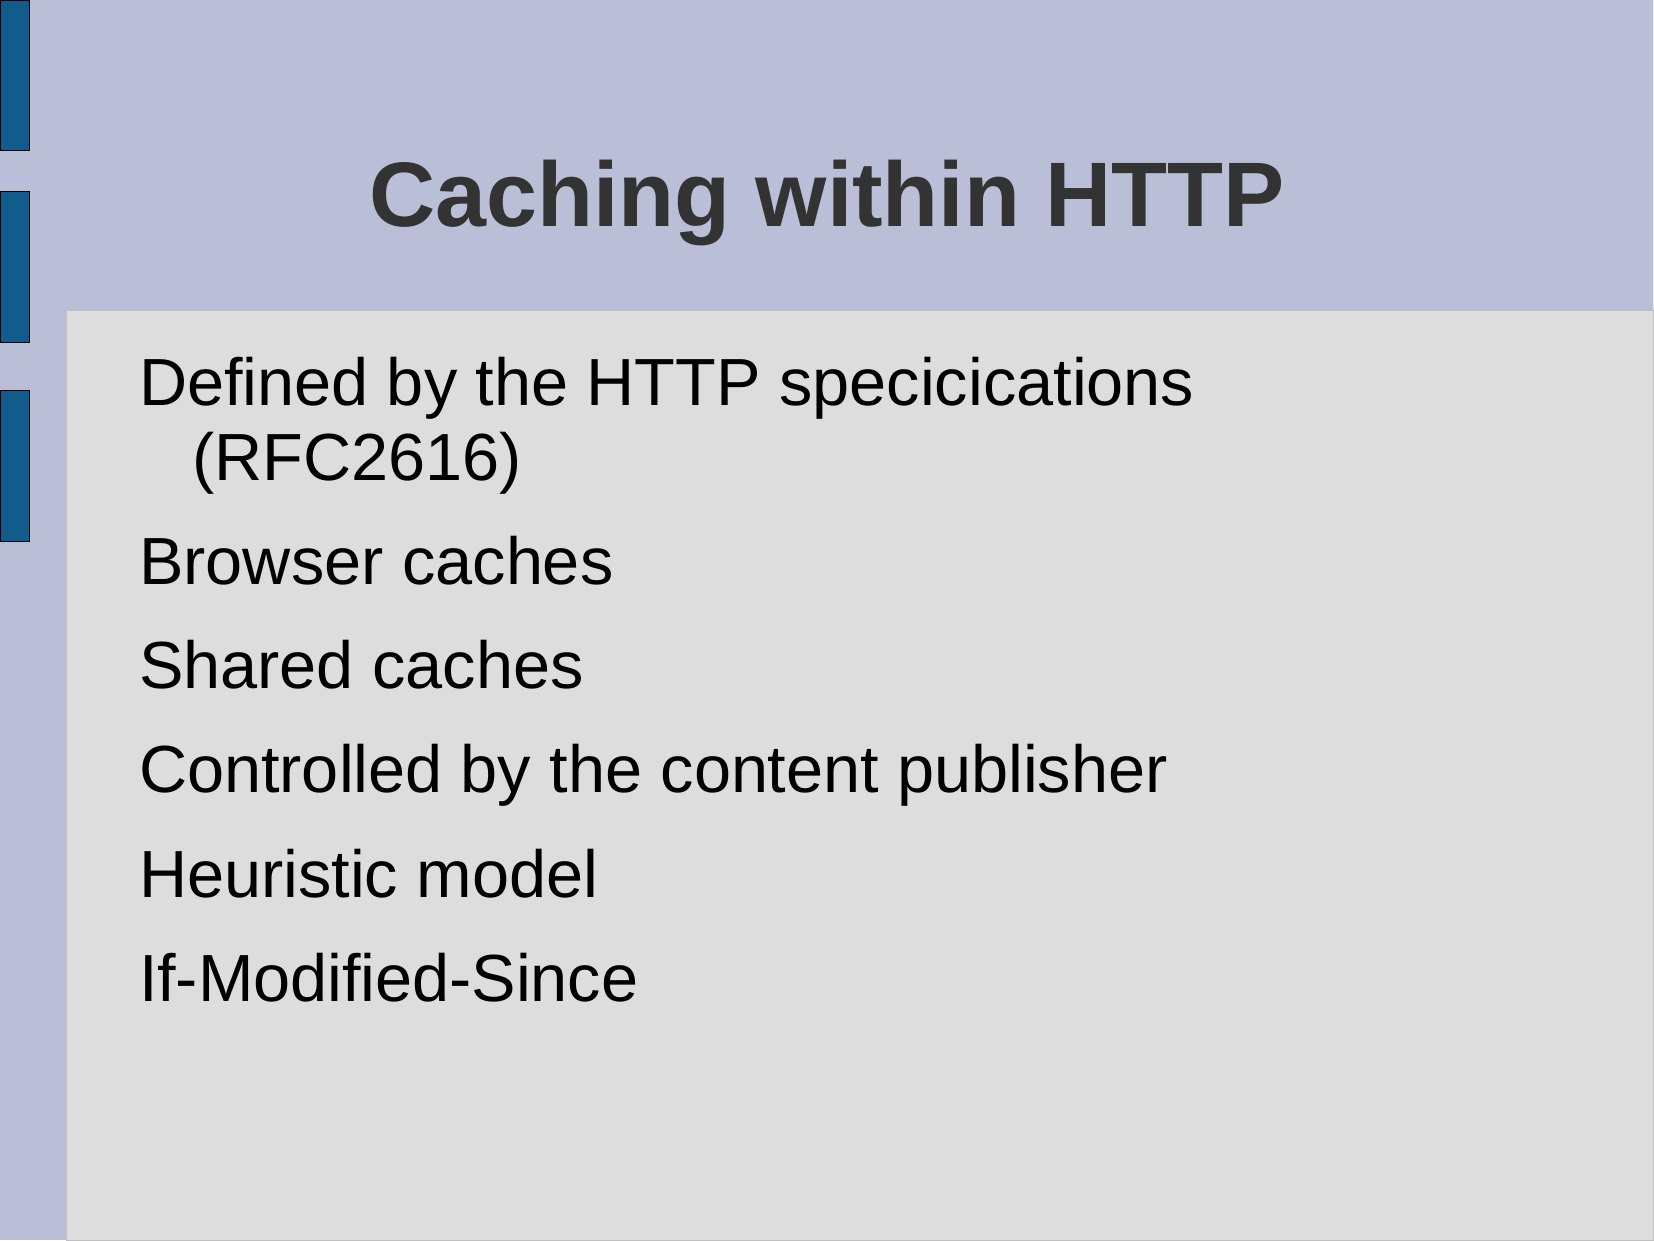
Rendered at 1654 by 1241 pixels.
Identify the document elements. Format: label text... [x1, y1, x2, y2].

list Defined by the HTTP specicications (RFC2616) Browser caches Shared caches Controlled by the content publisher Heuristic model If-Modified-Since [121, 344, 1534, 1127]
title Caching within HTTP [121, 91, 1534, 299]
